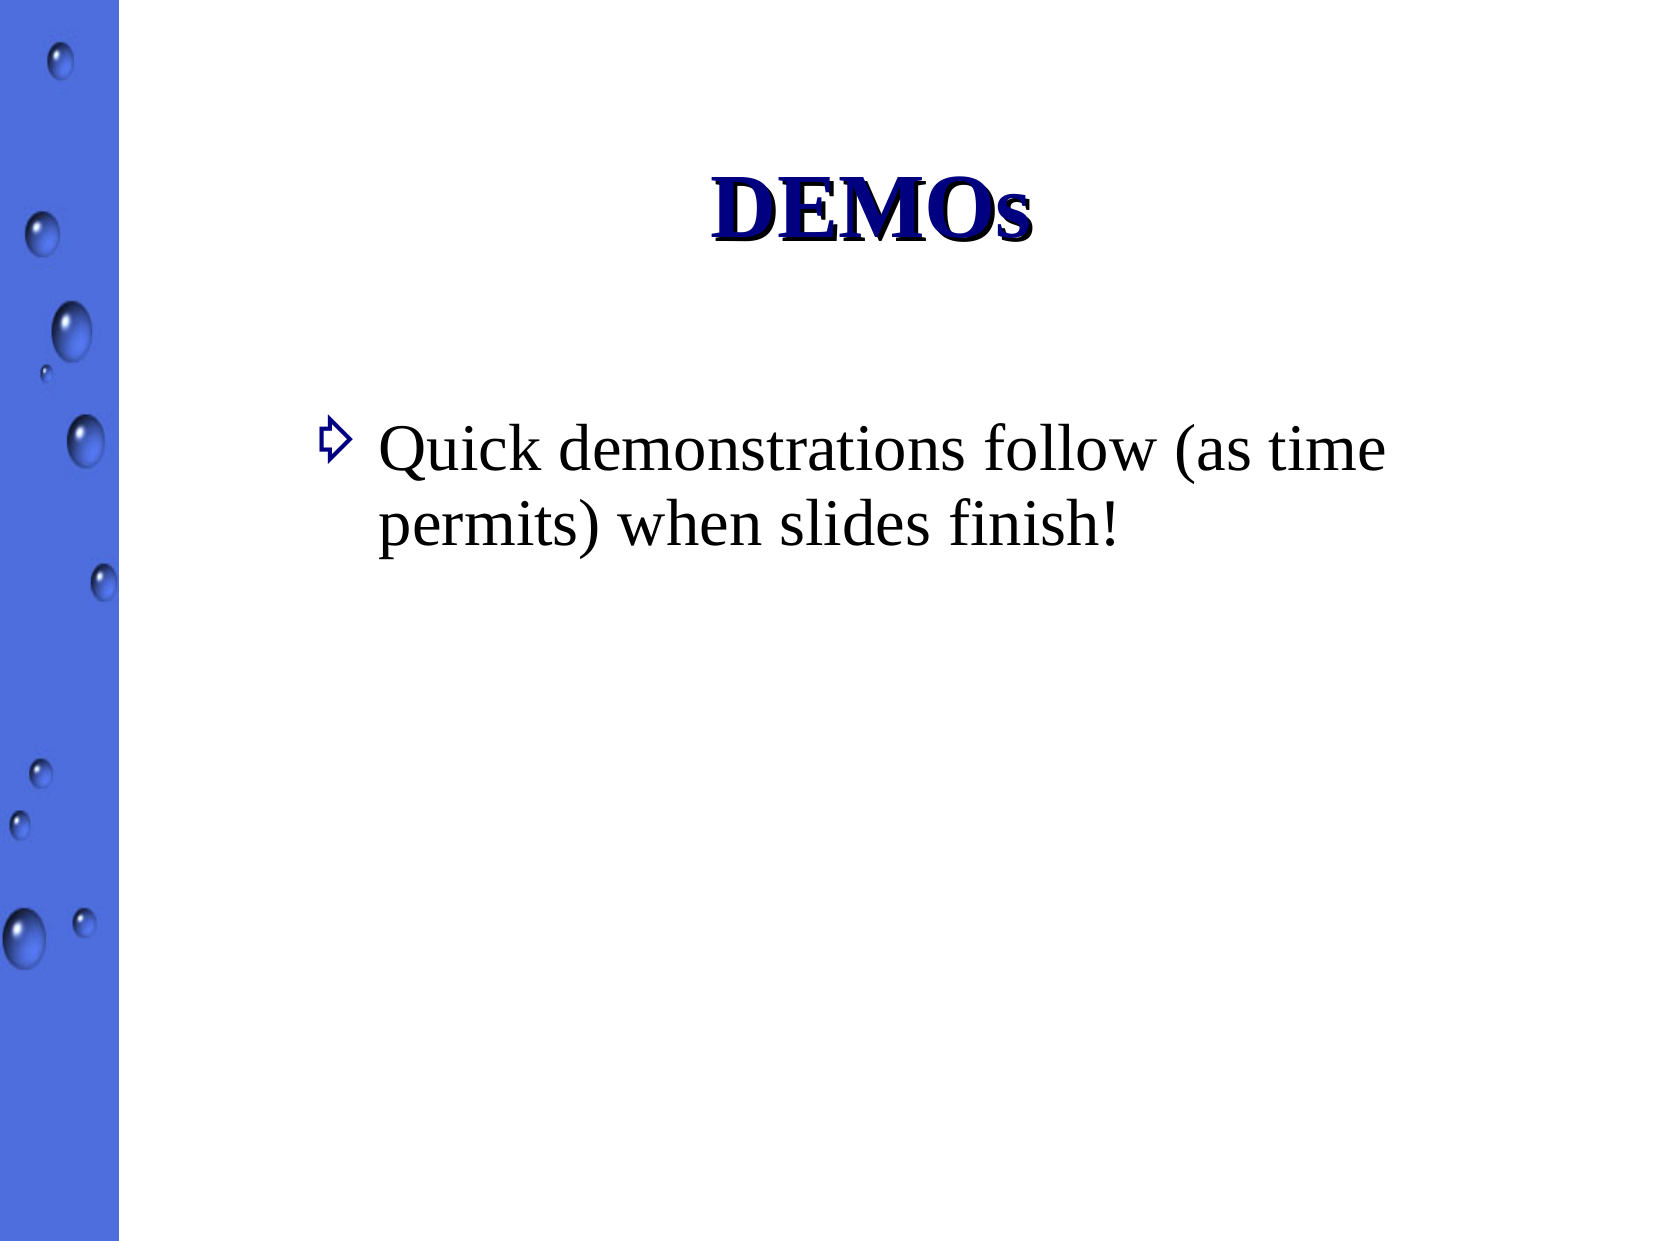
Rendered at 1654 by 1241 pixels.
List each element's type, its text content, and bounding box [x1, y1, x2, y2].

title DEMOs [209, 102, 1534, 311]
list Quick demonstrations follow (as time permits) when slides finish! [296, 411, 1558, 1193]
picture [0, 0, 119, 1241]
